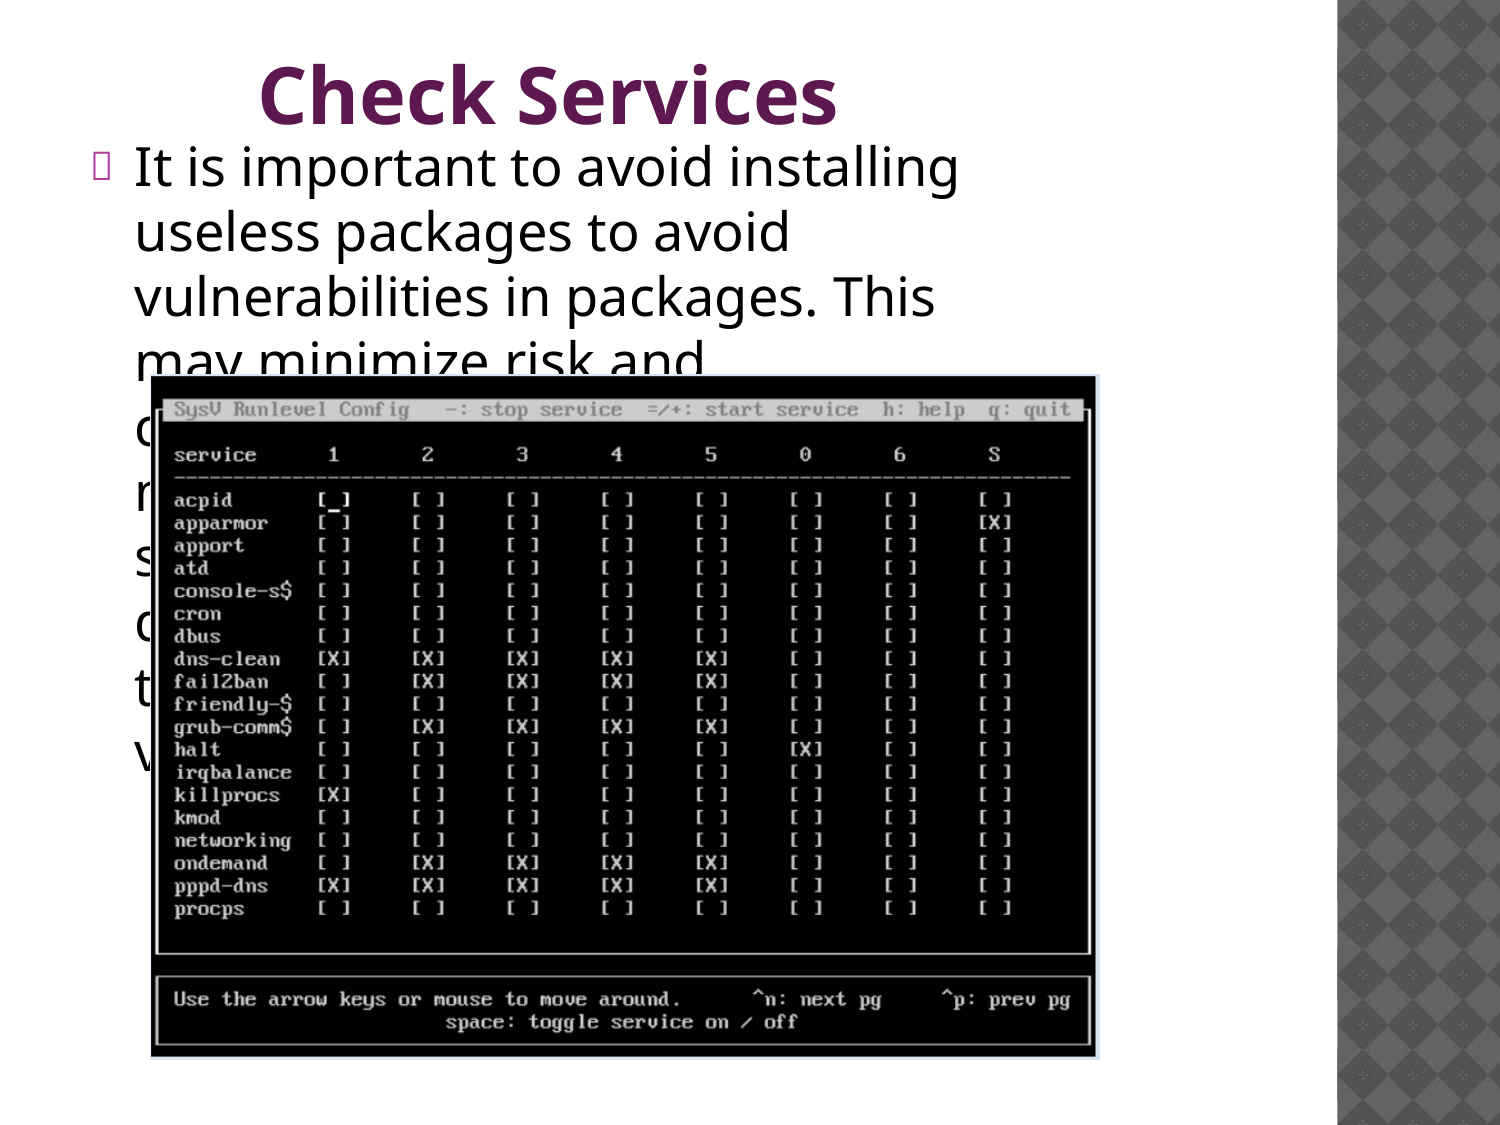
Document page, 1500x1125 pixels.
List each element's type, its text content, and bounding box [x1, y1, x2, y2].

list It is important to avoid installing useless packages to avoid vulnerabilities in packages. This may minimize risk and compromise of one service that may lead to compromise of other services. Find and remove or disable unwanted services from the server to minimize vulnerability. Run “sysv-rc-conf” [75, 125, 1043, 313]
picture [1337, 0, 1500, 1125]
picture [150, 374, 1100, 1060]
title Check Services [75, 37, 1043, 113]
